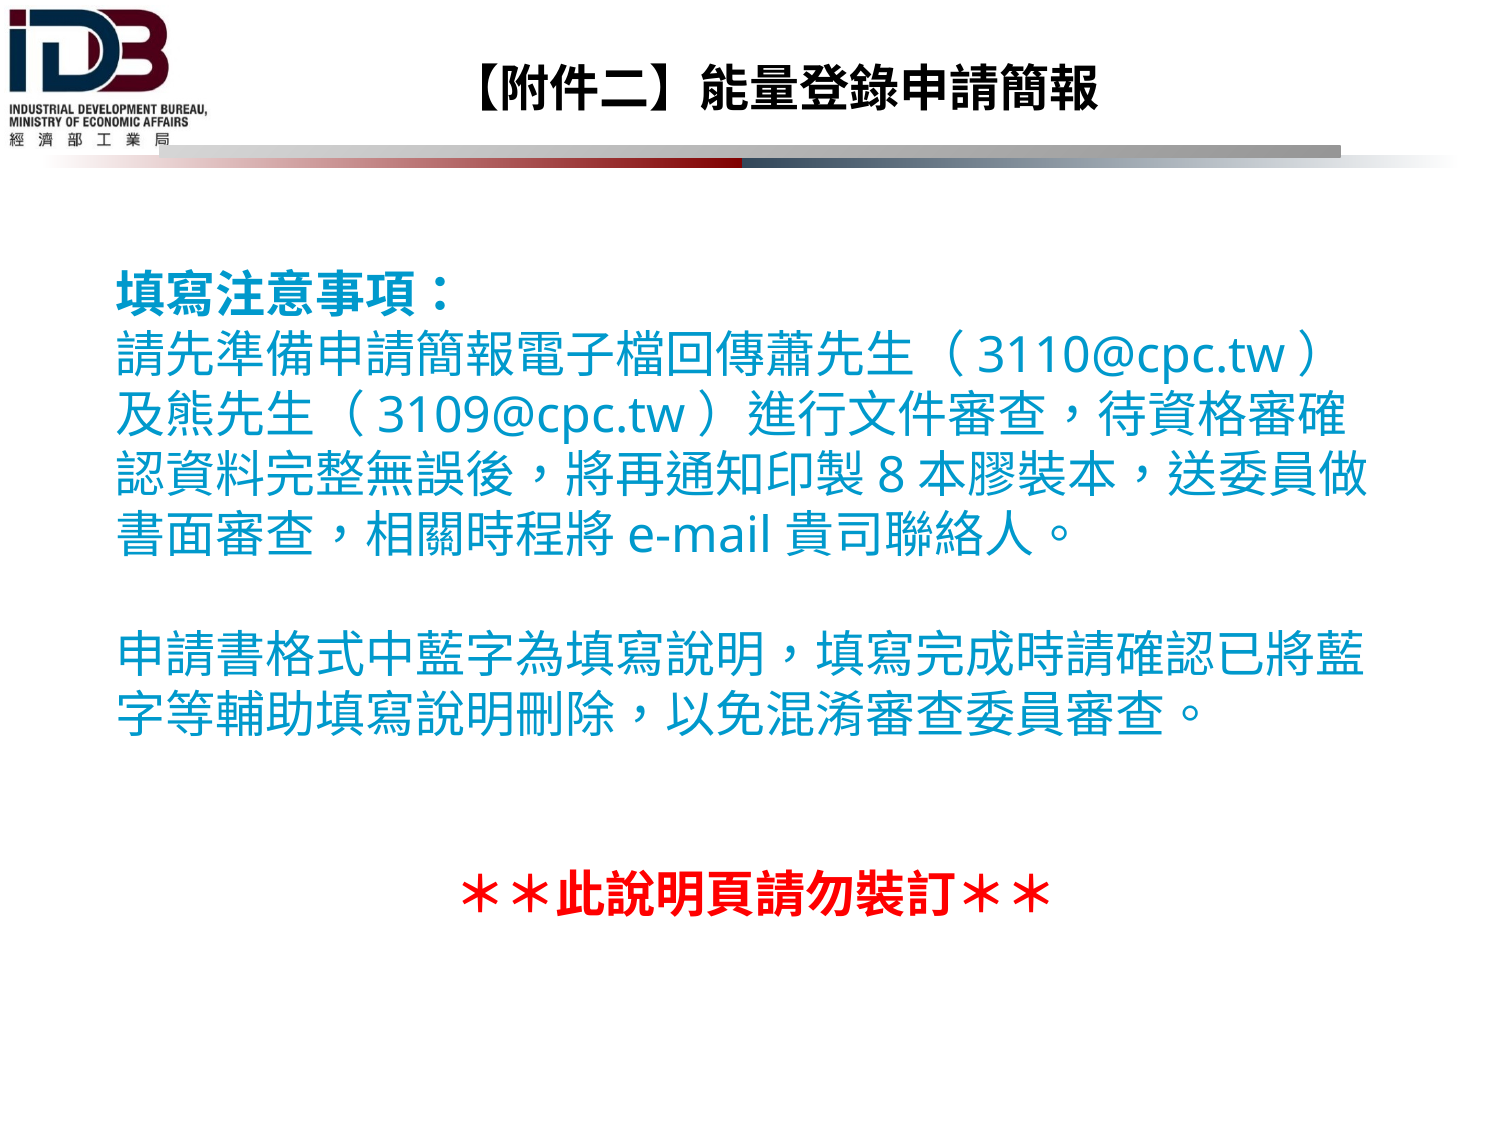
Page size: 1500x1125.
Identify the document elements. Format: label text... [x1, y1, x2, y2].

text_box [159, 146, 1341, 158]
text_box 【附件二】能量登錄申請簡報 [213, 72, 1336, 124]
text_box 【附件二】能量登錄申請簡報 [863, 72, 885, 85]
text_box 填寫注意事項： 請先準備申請簡報電子檔回傳蕭先生（3110@cpc.tw）及熊先生（3109@cpc.tw）進行文件審查，待資格審確認資料完整無誤後，將再通知印製8本膠裝本，送委員做書面審查，相關時程將e-mail貴司聯絡人。 申請書格式中藍字為填寫說明，填寫完成時請確認已將藍字等輔助填寫說明刪除，以免混淆審查委員審查。 ＊＊此說明頁請勿裝訂＊＊ [100, 255, 1412, 1035]
